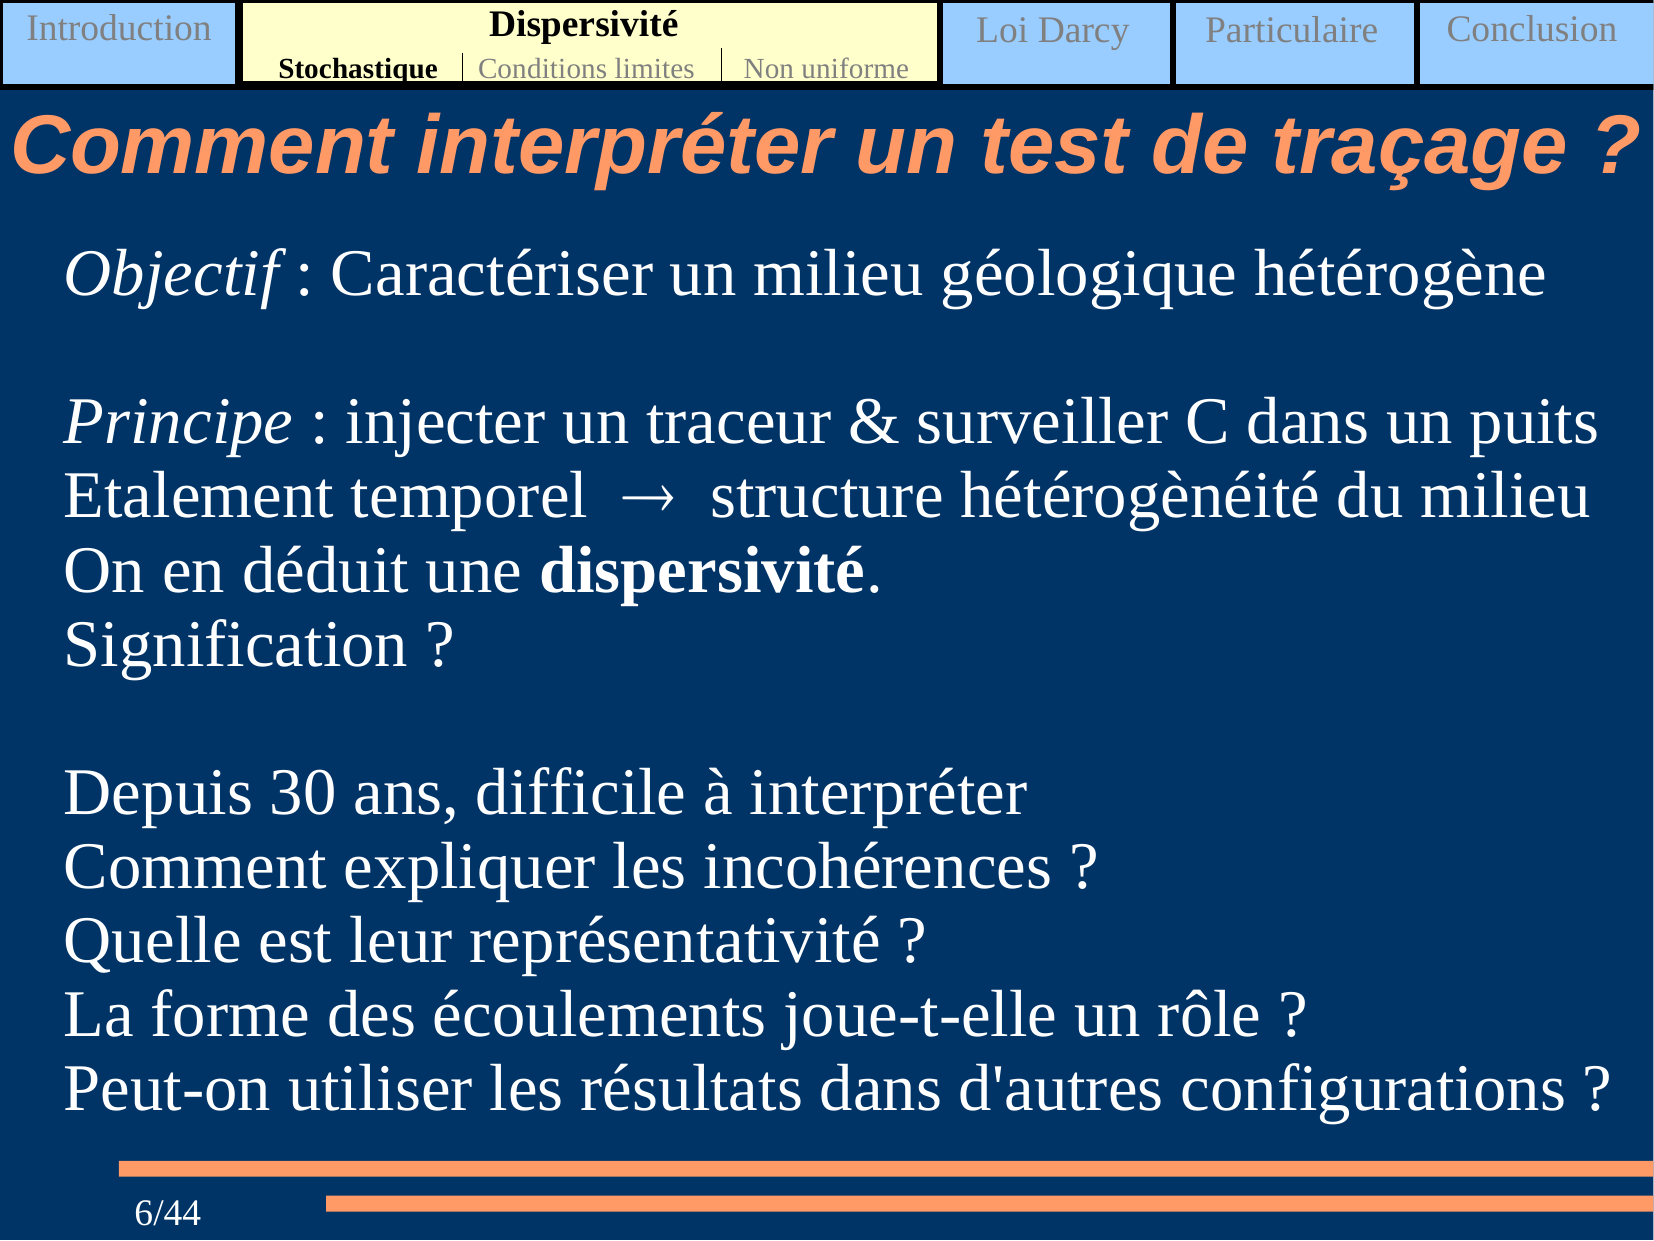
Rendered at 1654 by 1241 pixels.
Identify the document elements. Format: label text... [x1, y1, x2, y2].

text_box Particulaire [1173, 1, 1411, 60]
text_box [1176, 58, 1414, 63]
text_box Introduction [0, 0, 237, 59]
text_box [694, 0, 937, 63]
text_box [1420, 58, 1654, 63]
text_box Objectif : Caractériser un milieu géologique hétérogène Principe : injecter un traceur & surveiller C dans un puits Etalement temporel  structure hétérogènéité du milieu On en déduit une dispersivité. Signification ? Depuis 30 ans, difficile à interpréter Comment expliquer les incohérences ? Quelle est leur représentativité ? La forme des écoulements joue-t-elle un rôle ? Peut-on utiliser les résultats dans d'autres configurations ? [63, 236, 1654, 1207]
text_box Conclusion [1410, 0, 1654, 58]
text_box [943, 0, 1170, 63]
text_box Stochastique [263, 44, 453, 93]
text_box [0, 59, 237, 63]
text_box Dispersivité [474, 0, 694, 44]
text_box Conditions limites [463, 44, 710, 93]
text_box Loi Darcy [943, 1, 1169, 66]
text_box [243, 0, 474, 63]
title Comment interpréter un test de traçage ? [0, 63, 1654, 227]
text_box Non uniforme [728, 44, 924, 93]
